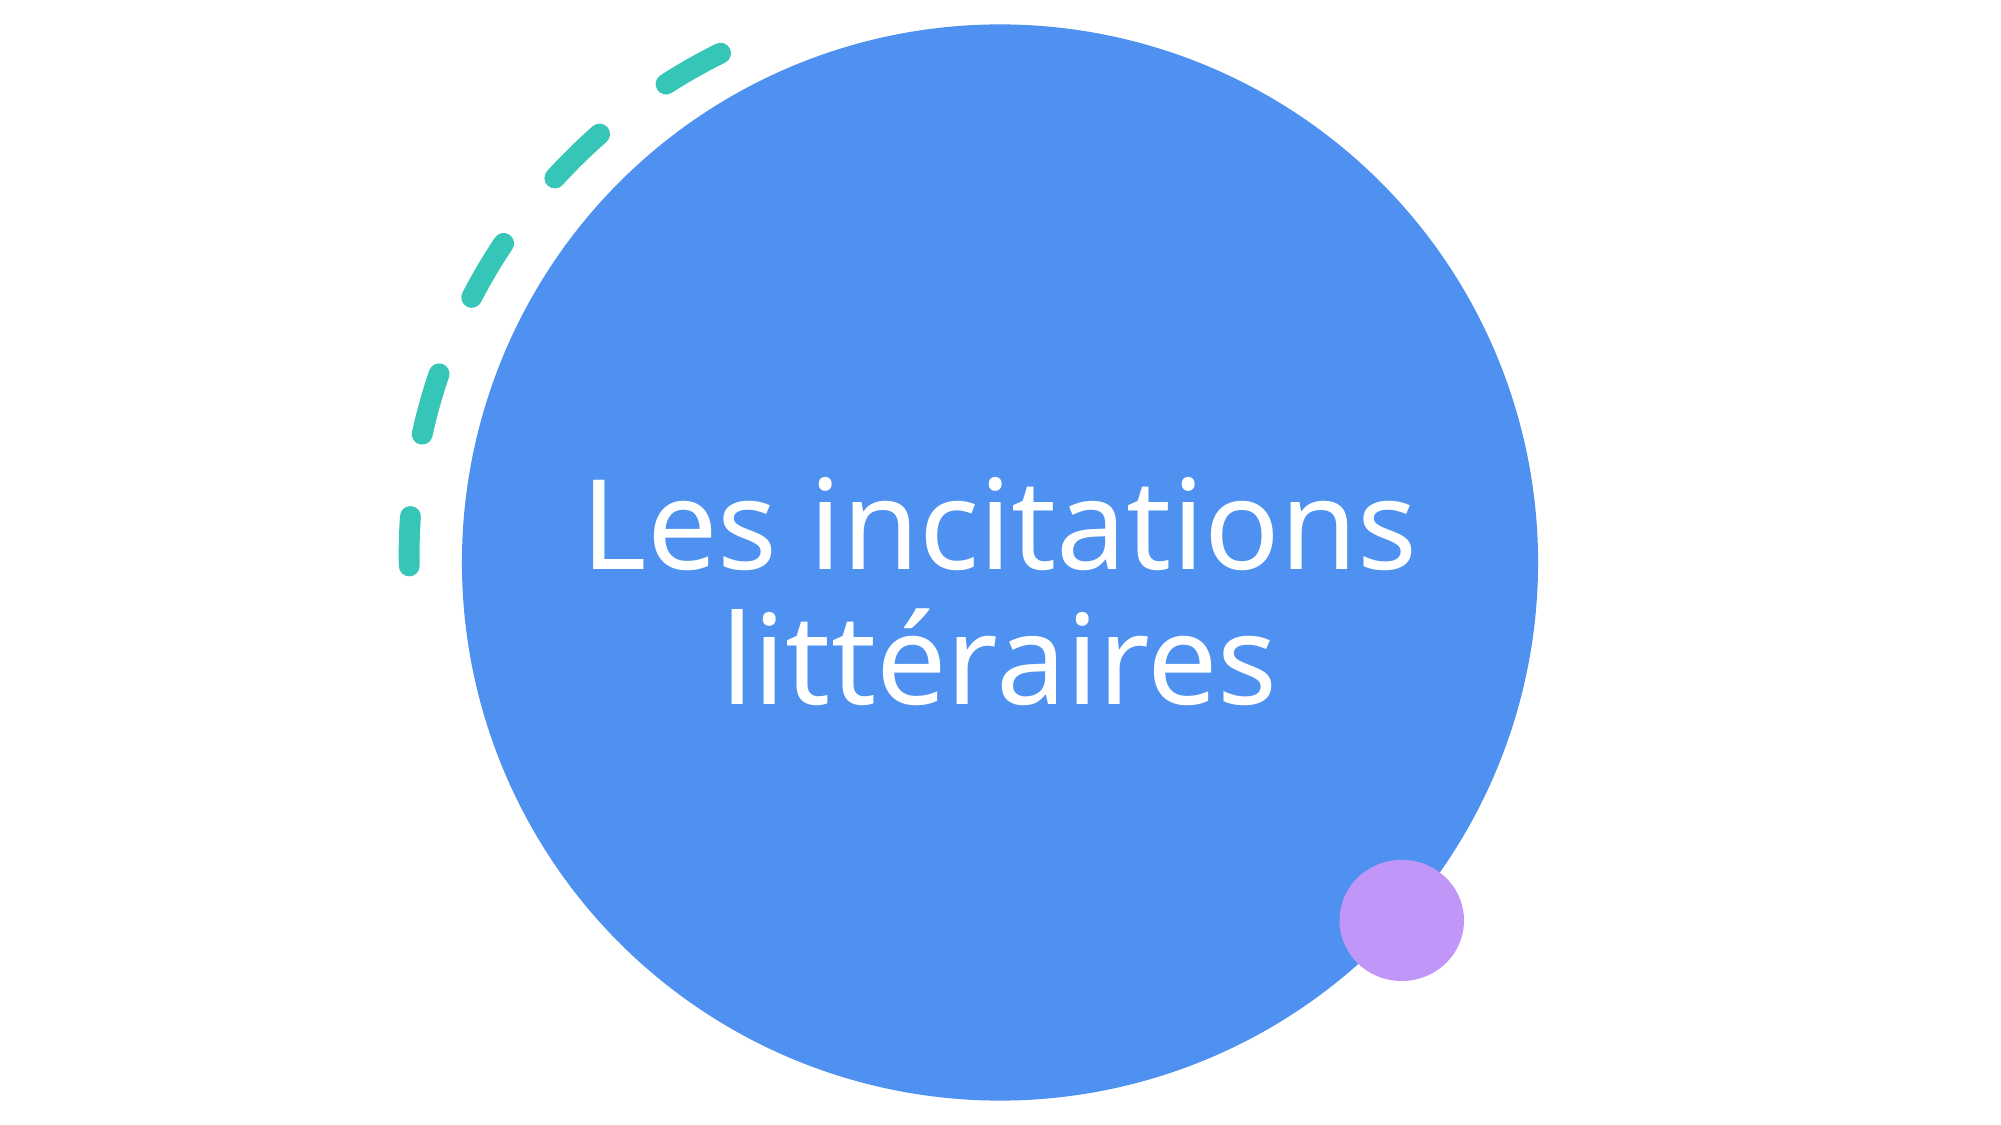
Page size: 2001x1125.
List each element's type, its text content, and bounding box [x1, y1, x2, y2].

title Les incitations littéraires [544, 326, 1456, 668]
list [544, 668, 1457, 921]
